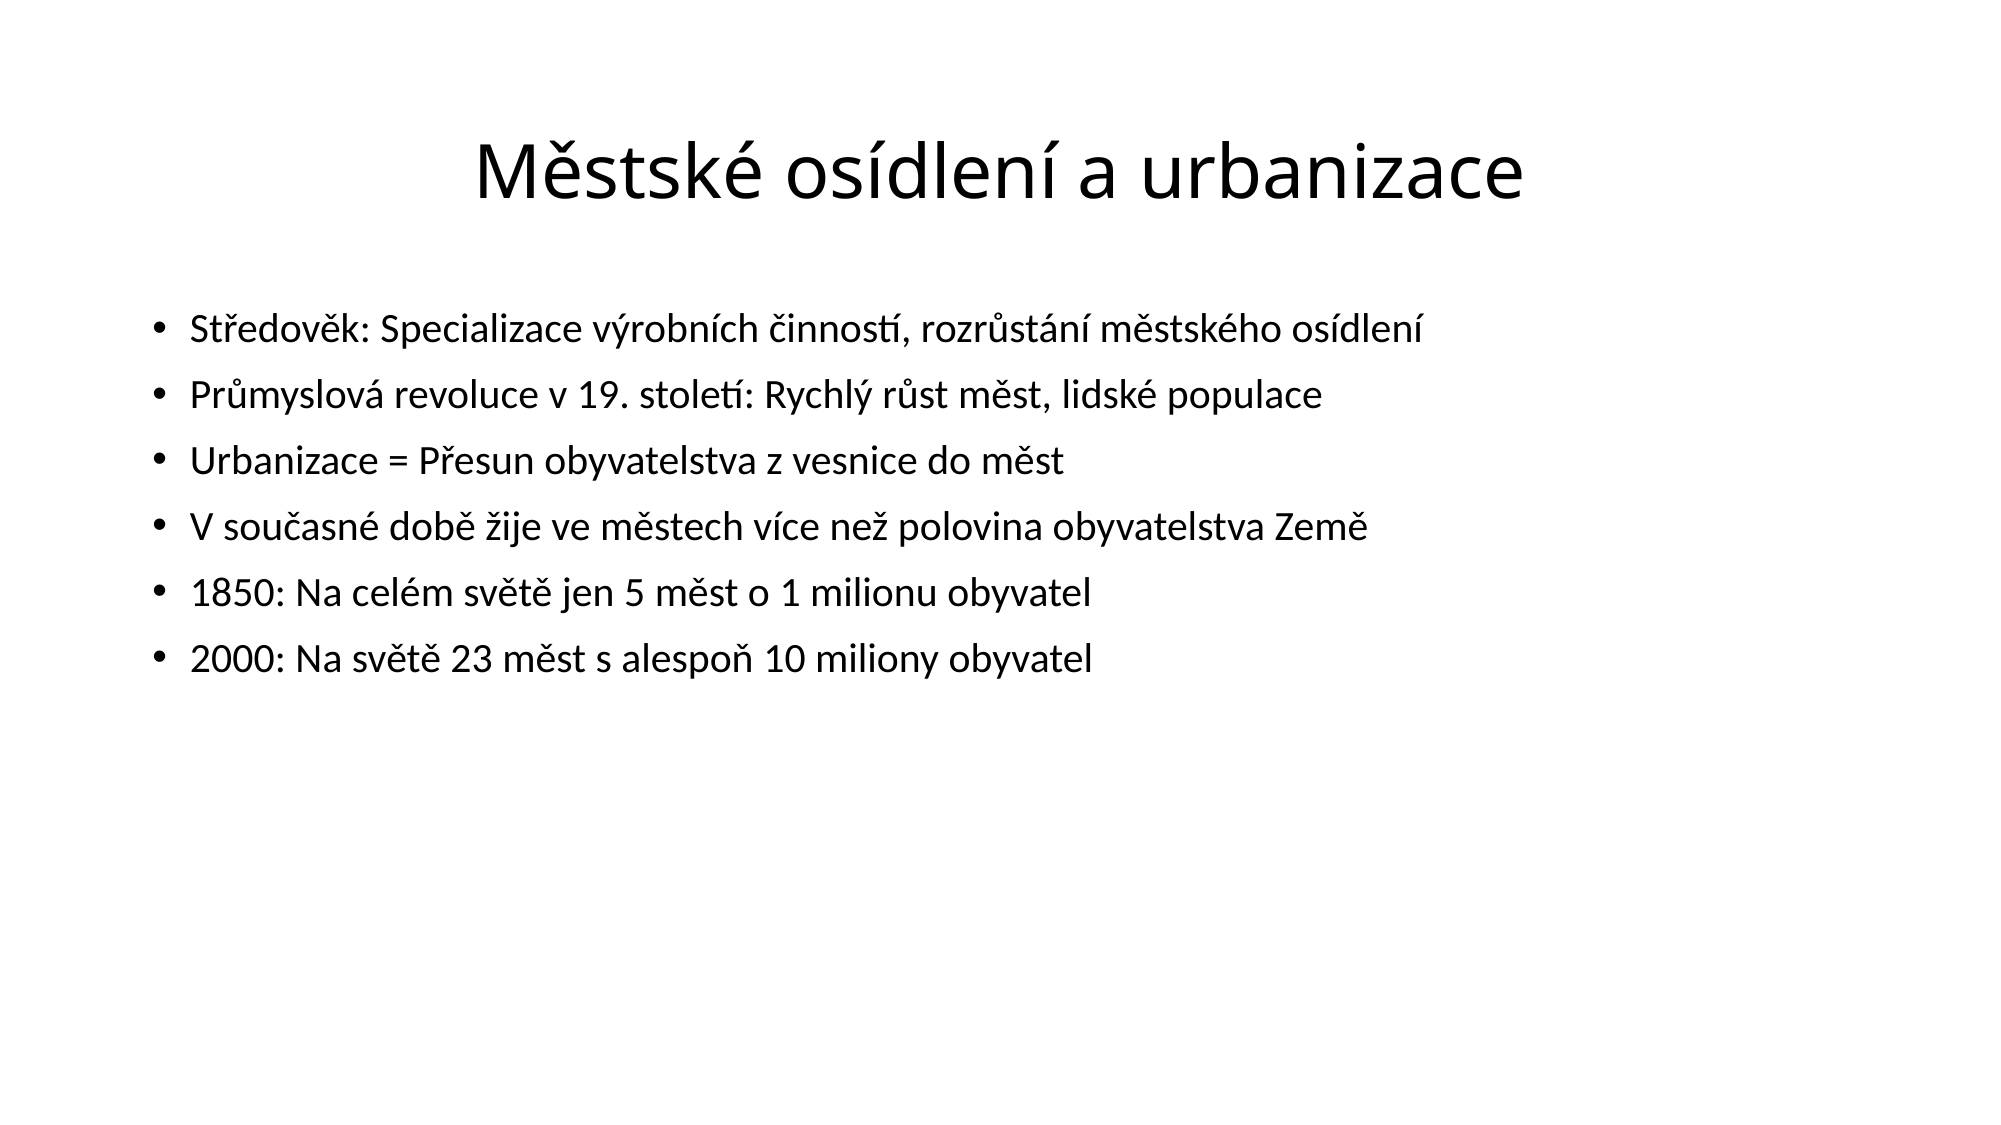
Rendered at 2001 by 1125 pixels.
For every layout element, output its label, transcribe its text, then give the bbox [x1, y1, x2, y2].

list Středověk: Specializace výrobních činností, rozrůstání městského osídlení Průmyslová revoluce v 19. století: Rychlý růst měst, lidské populace Urbanizace = Přesun obyvatelstva z vesnice do měst V současné době žije ve městech více než polovina obyvatelstva Země 1850: Na celém světě jen 5 měst o 1 milionu obyvatel 2000: Na světě 23 měst s alespoň 10 miliony obyvatel [137, 299, 1863, 1014]
title Městské osídlení a urbanizace [137, 59, 1863, 278]
